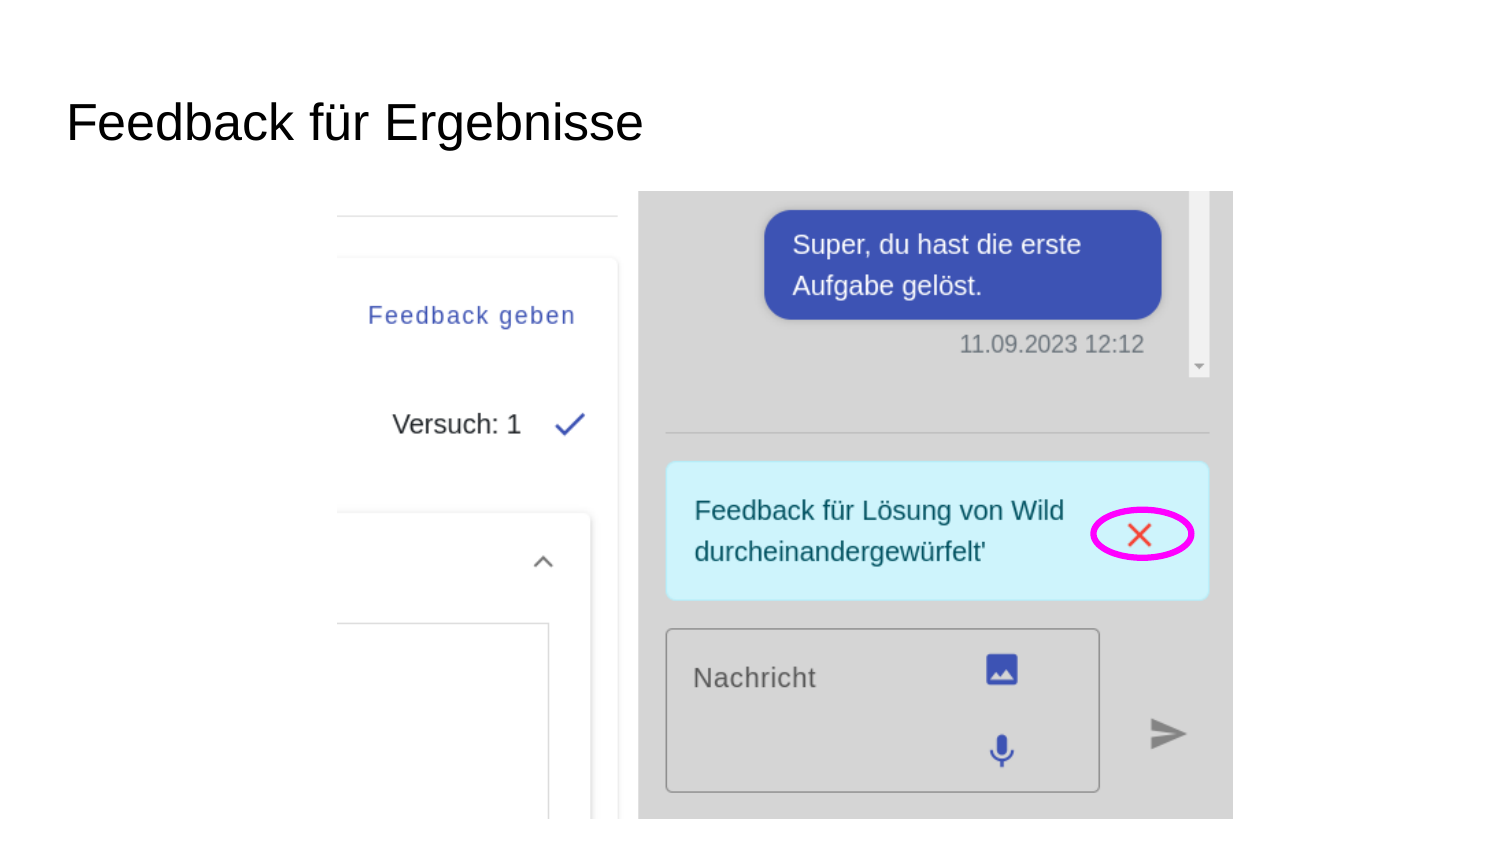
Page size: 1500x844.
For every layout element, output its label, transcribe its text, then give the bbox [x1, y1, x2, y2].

picture [337, 191, 1233, 819]
title Feedback für Ergebnisse [51, 72, 1449, 167]
